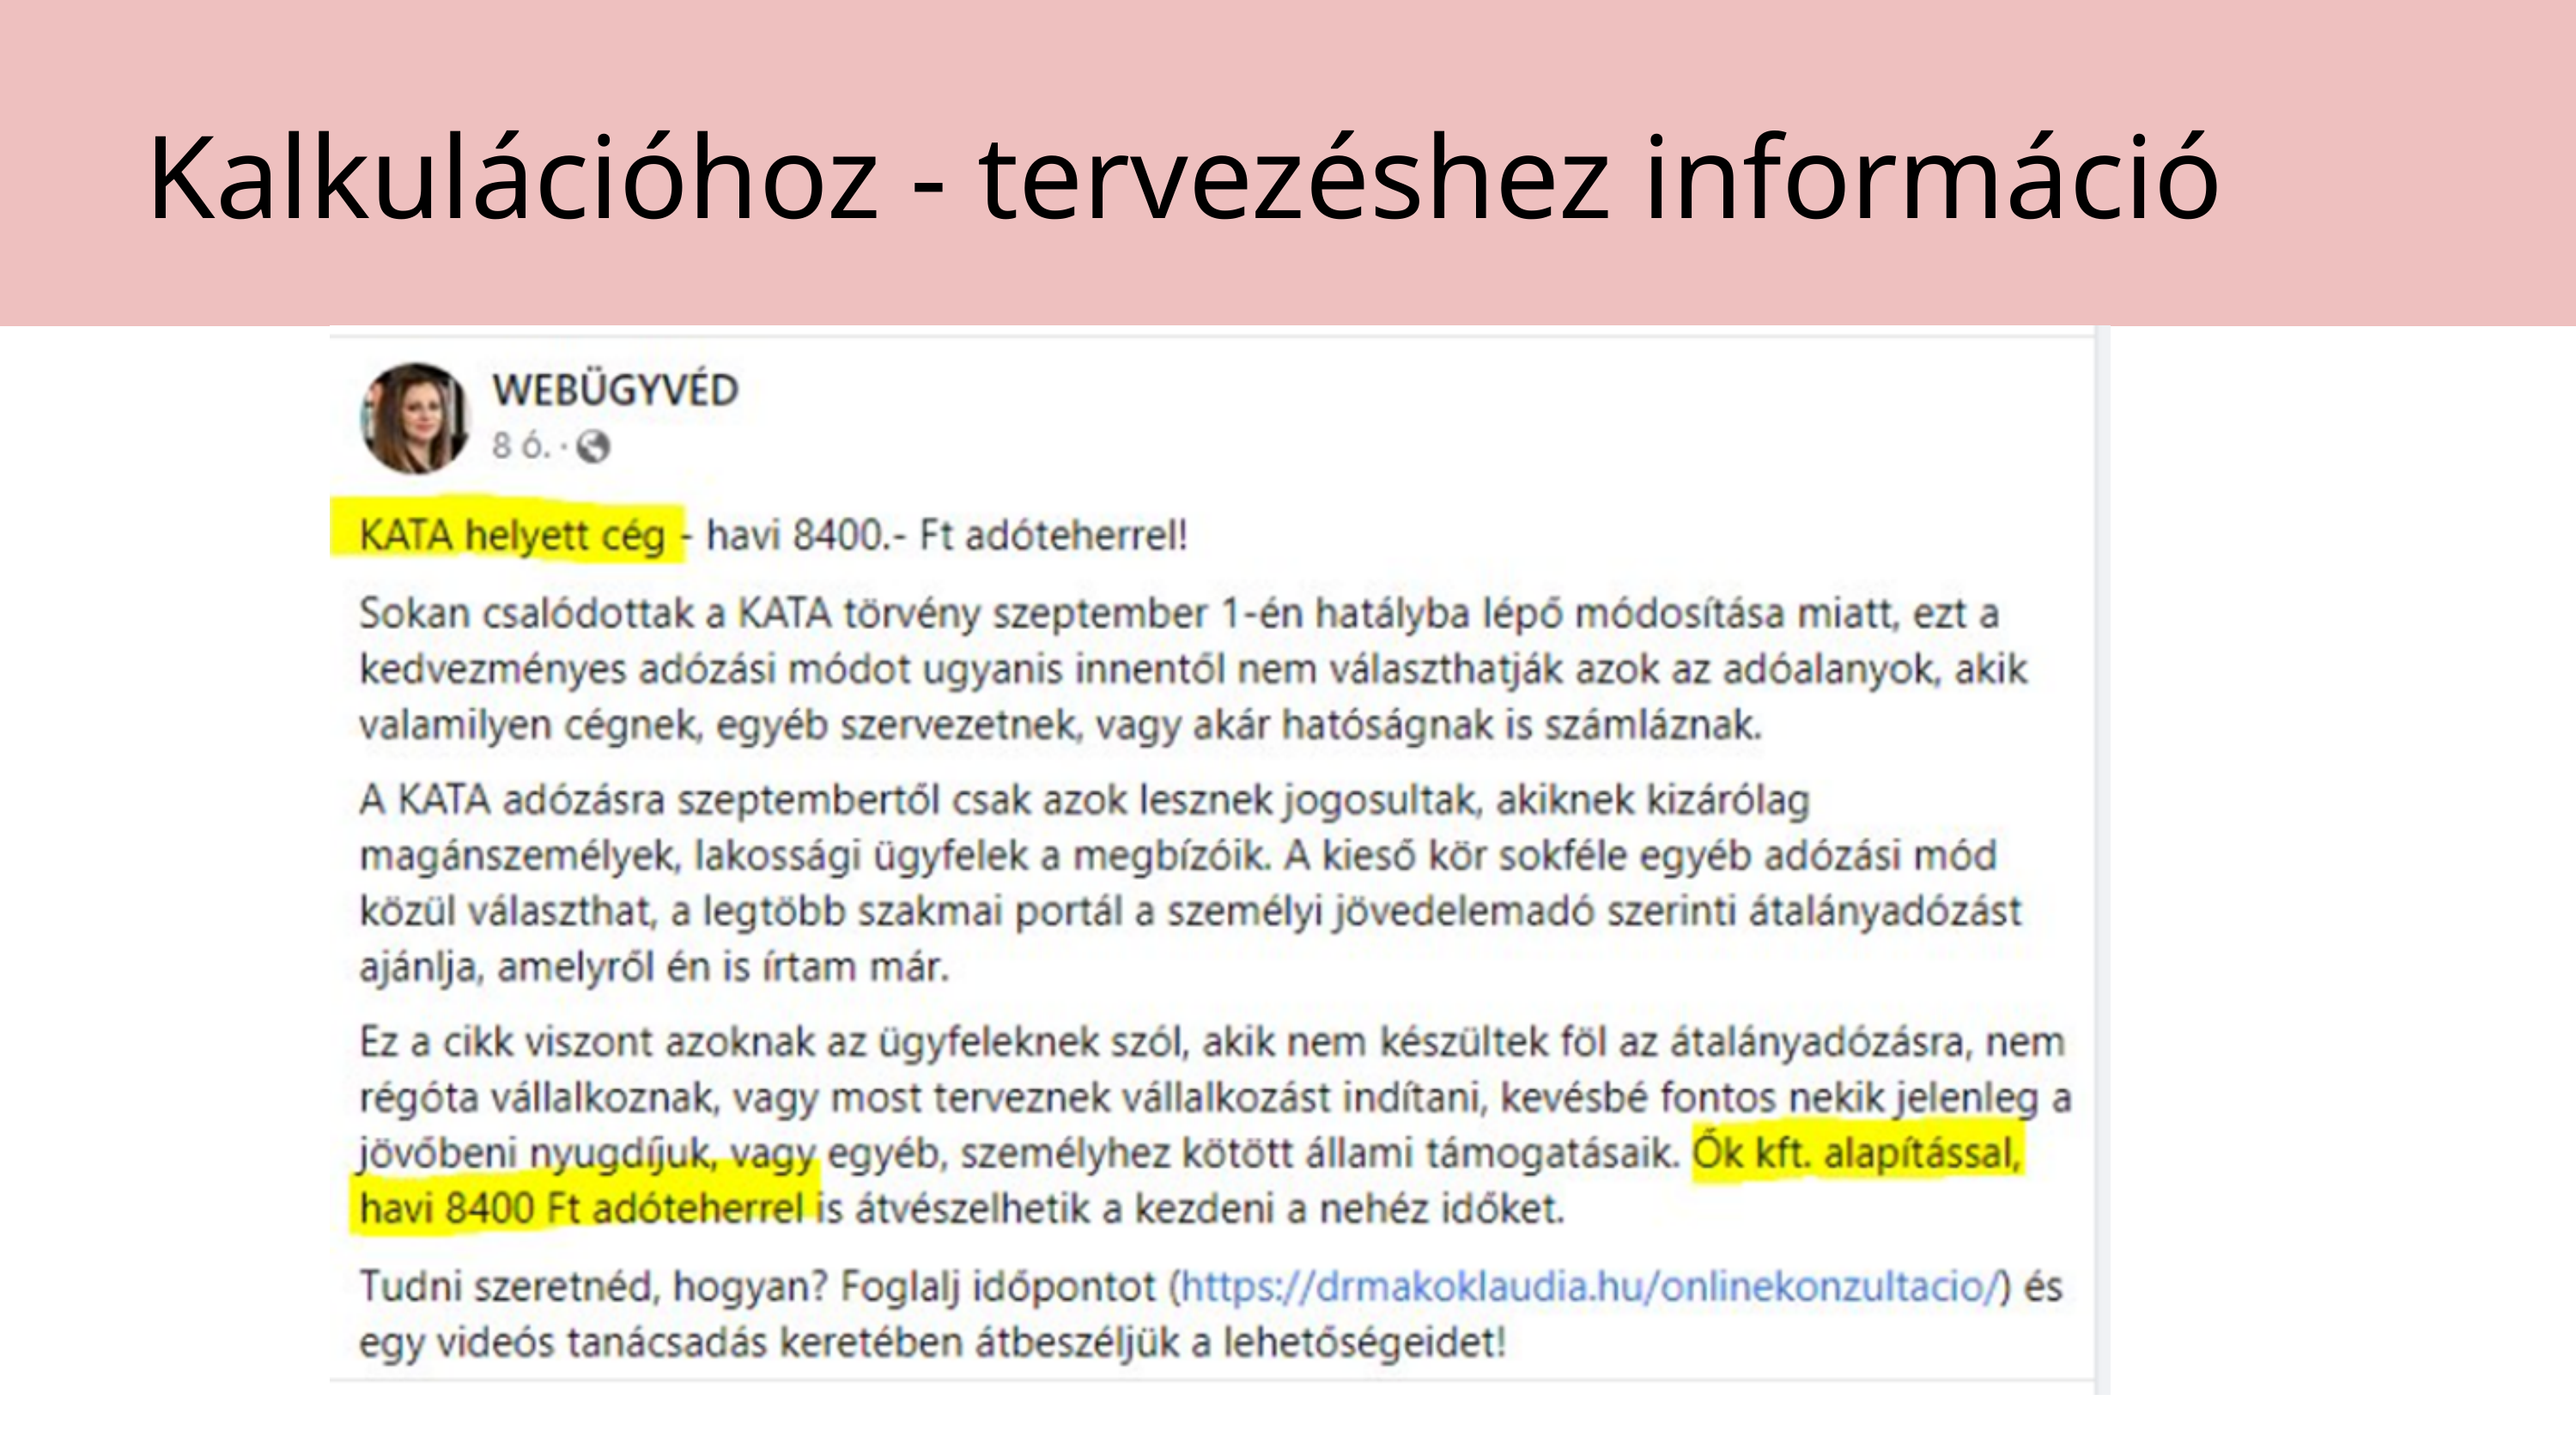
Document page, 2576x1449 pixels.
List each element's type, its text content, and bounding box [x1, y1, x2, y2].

text_box [0, 0, 2576, 326]
text_box Kalkulációhoz - tervezéshez információ [144, 85, 2464, 242]
picture [330, 325, 2111, 1395]
